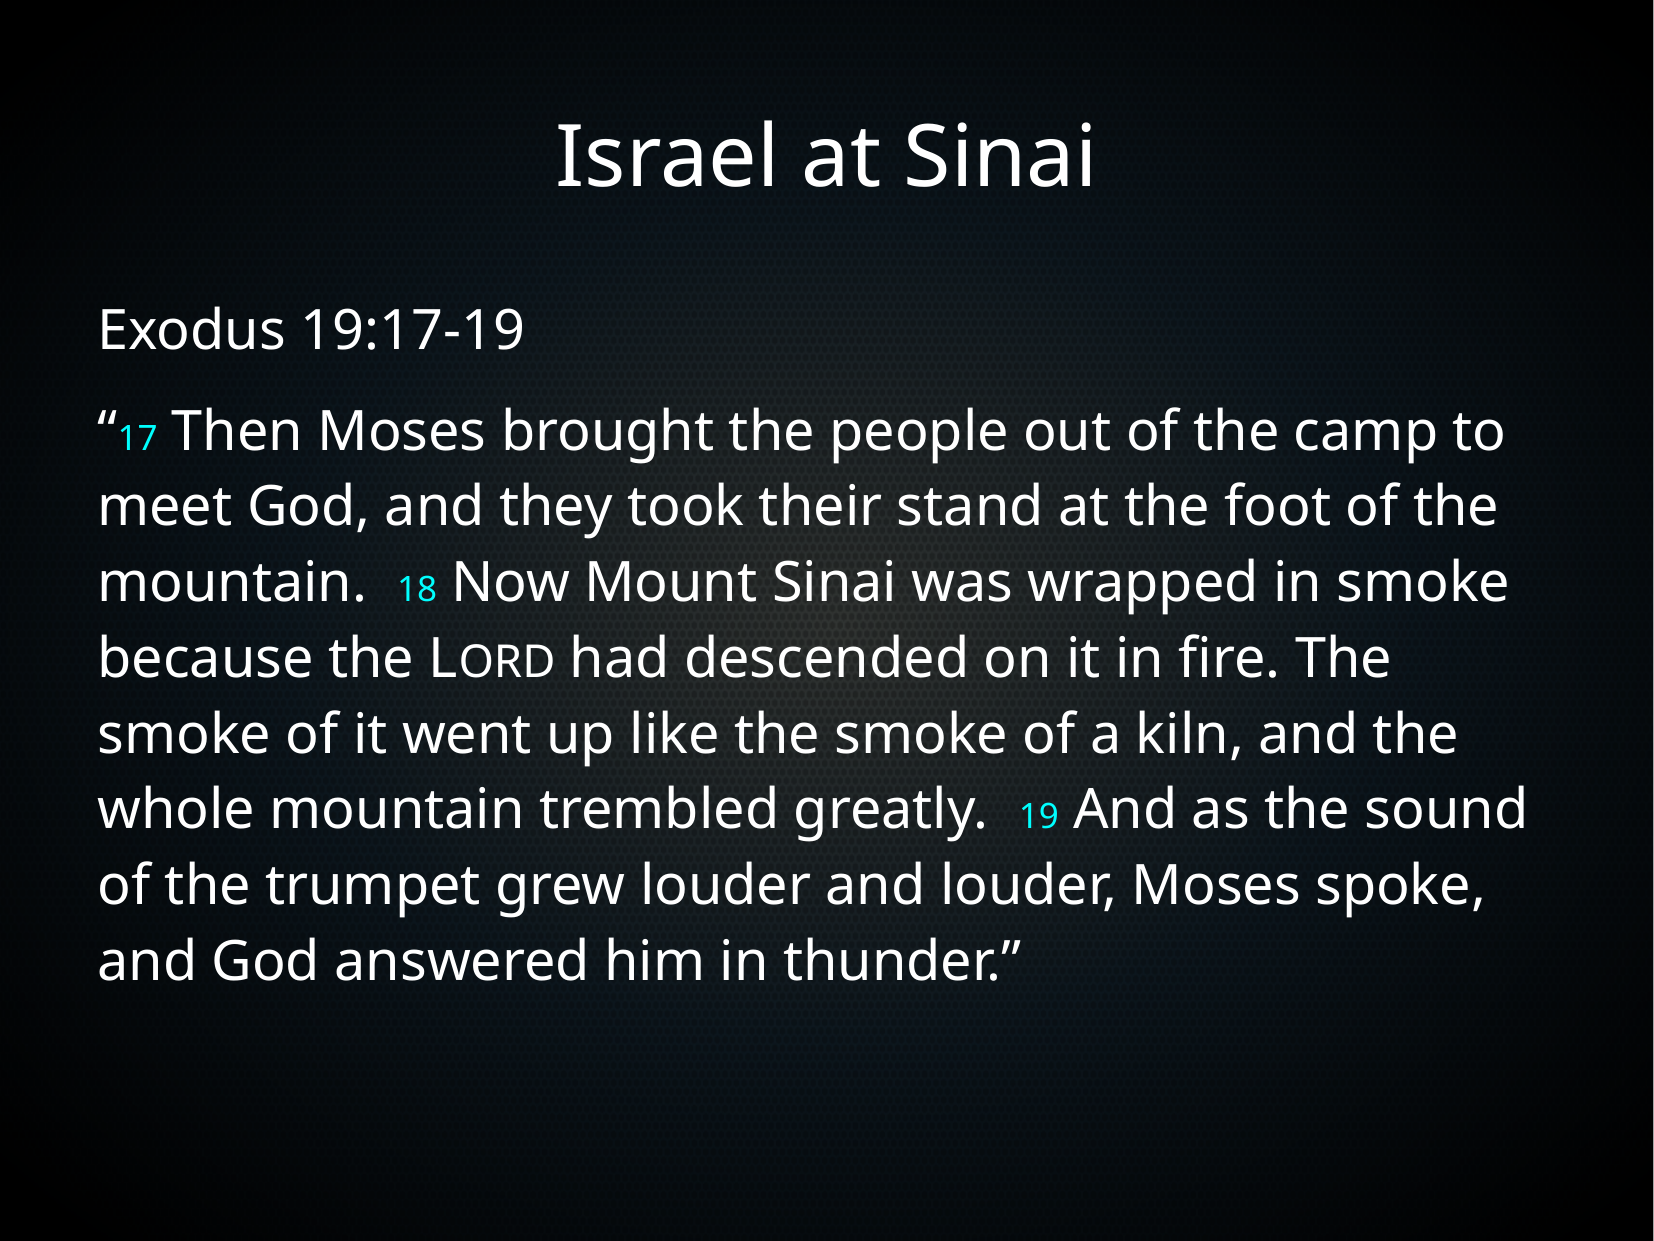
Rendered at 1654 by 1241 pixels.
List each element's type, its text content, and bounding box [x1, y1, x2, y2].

picture [0, 0, 1654, 1241]
title Israel at Sinai [82, 49, 1571, 257]
list Exodus 19:17-19 “17 Then Moses brought the people out of the camp to meet God, and they took their stand at the foot of the mountain. 18 Now Mount Sinai was wrapped in smoke because the LORD had descended on it in fire. The smoke of it went up like the smoke of a kiln, and the whole mountain trembled greatly. 19 And as the sound of the trumpet grew louder and louder, Moses spoke, and God answered him in thunder.” [82, 290, 1538, 1010]
